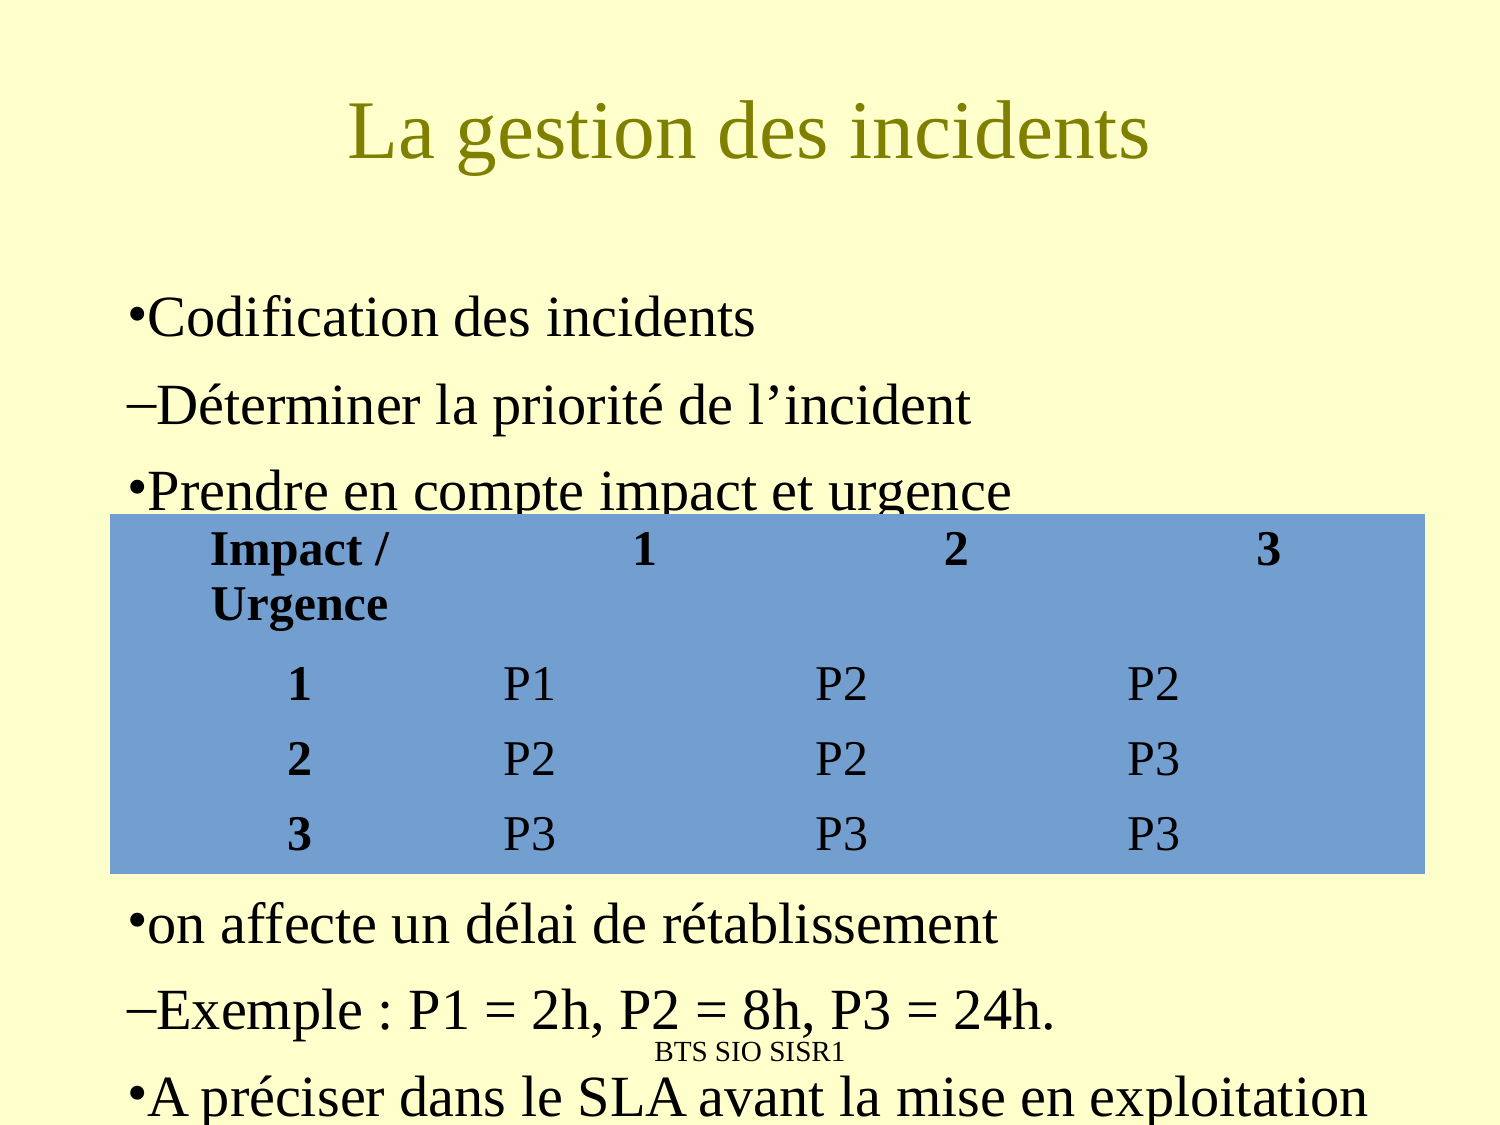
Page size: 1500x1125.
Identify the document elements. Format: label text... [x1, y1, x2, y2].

table_cell P3 [1113, 724, 1425, 799]
table_header 3 [1113, 514, 1425, 649]
table_header 1 [489, 514, 801, 649]
table_cell P2 [489, 724, 801, 799]
list Codification des incidents Déterminer la priorité de l’incident Prendre en compte impact et urgence À un niveau de priorité (P1, P2, P3) on affecte un délai de rétablissement Exemple : P1 = 2h, P2 = 8h, P3 = 24h. A préciser dans le SLA avant la mise en exploitation du service. [112, 278, 1388, 514]
table_cell 2 [110, 724, 489, 799]
table_cell P1 [489, 649, 801, 724]
table_cell P3 [1113, 799, 1425, 874]
table_cell P2 [1113, 649, 1425, 724]
table_cell P2 [801, 649, 1113, 724]
table_cell P3 [489, 799, 801, 874]
table_header Impact / Urgence [110, 514, 489, 649]
table_cell 3 [110, 799, 489, 874]
list Codification des incidents Déterminer la priorité de l’incident Prendre en compte impact et urgence À un niveau de priorité (P1, P2, P3) on affecte un délai de rétablissement Exemple : P1 = 2h, P2 = 8h, P3 = 24h. A préciser dans le SLA avant la mise en exploitation du service. [112, 874, 1388, 1125]
table_header 2 [801, 514, 1113, 649]
table_cell 1 [110, 649, 489, 724]
table_cell P2 [801, 724, 1113, 799]
table_cell P3 [801, 799, 1113, 874]
